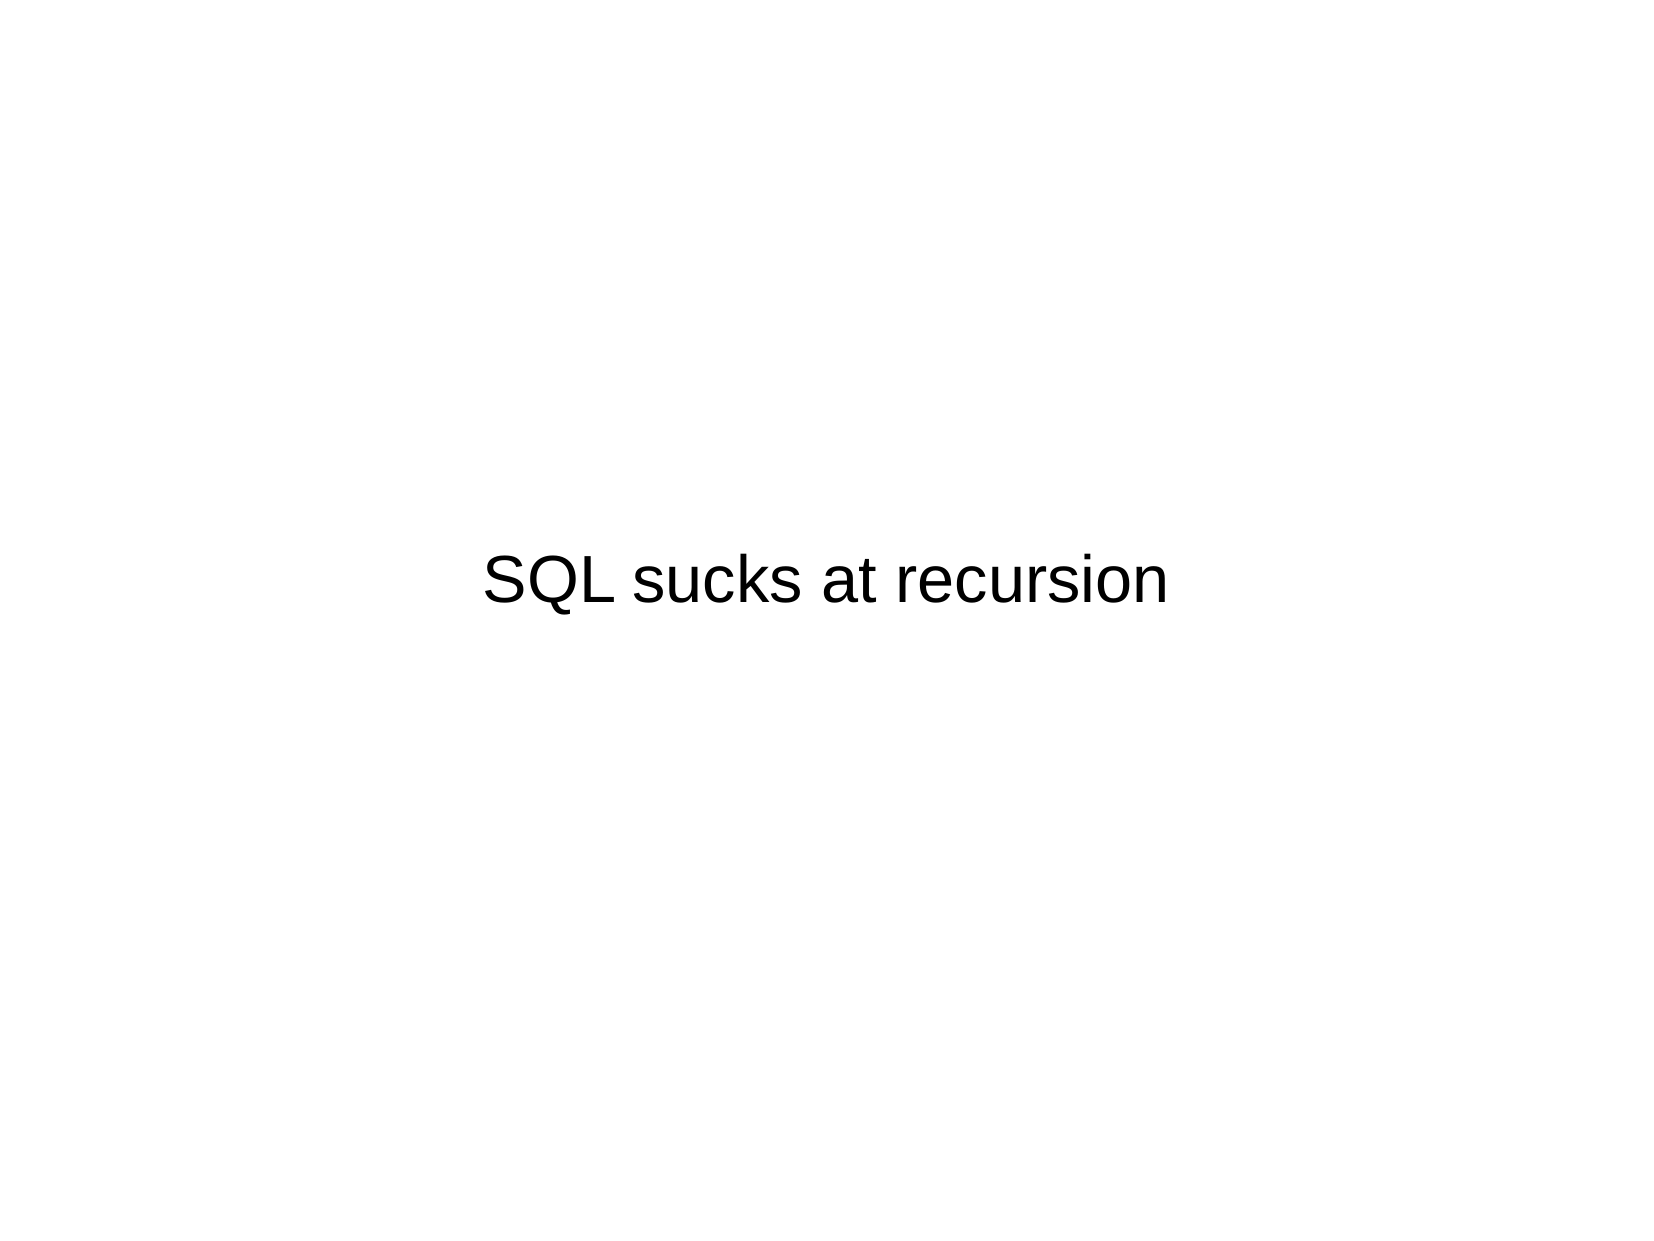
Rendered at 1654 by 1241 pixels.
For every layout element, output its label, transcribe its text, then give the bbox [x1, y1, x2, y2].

subtitle SQL sucks at recursion [82, 49, 1571, 1109]
